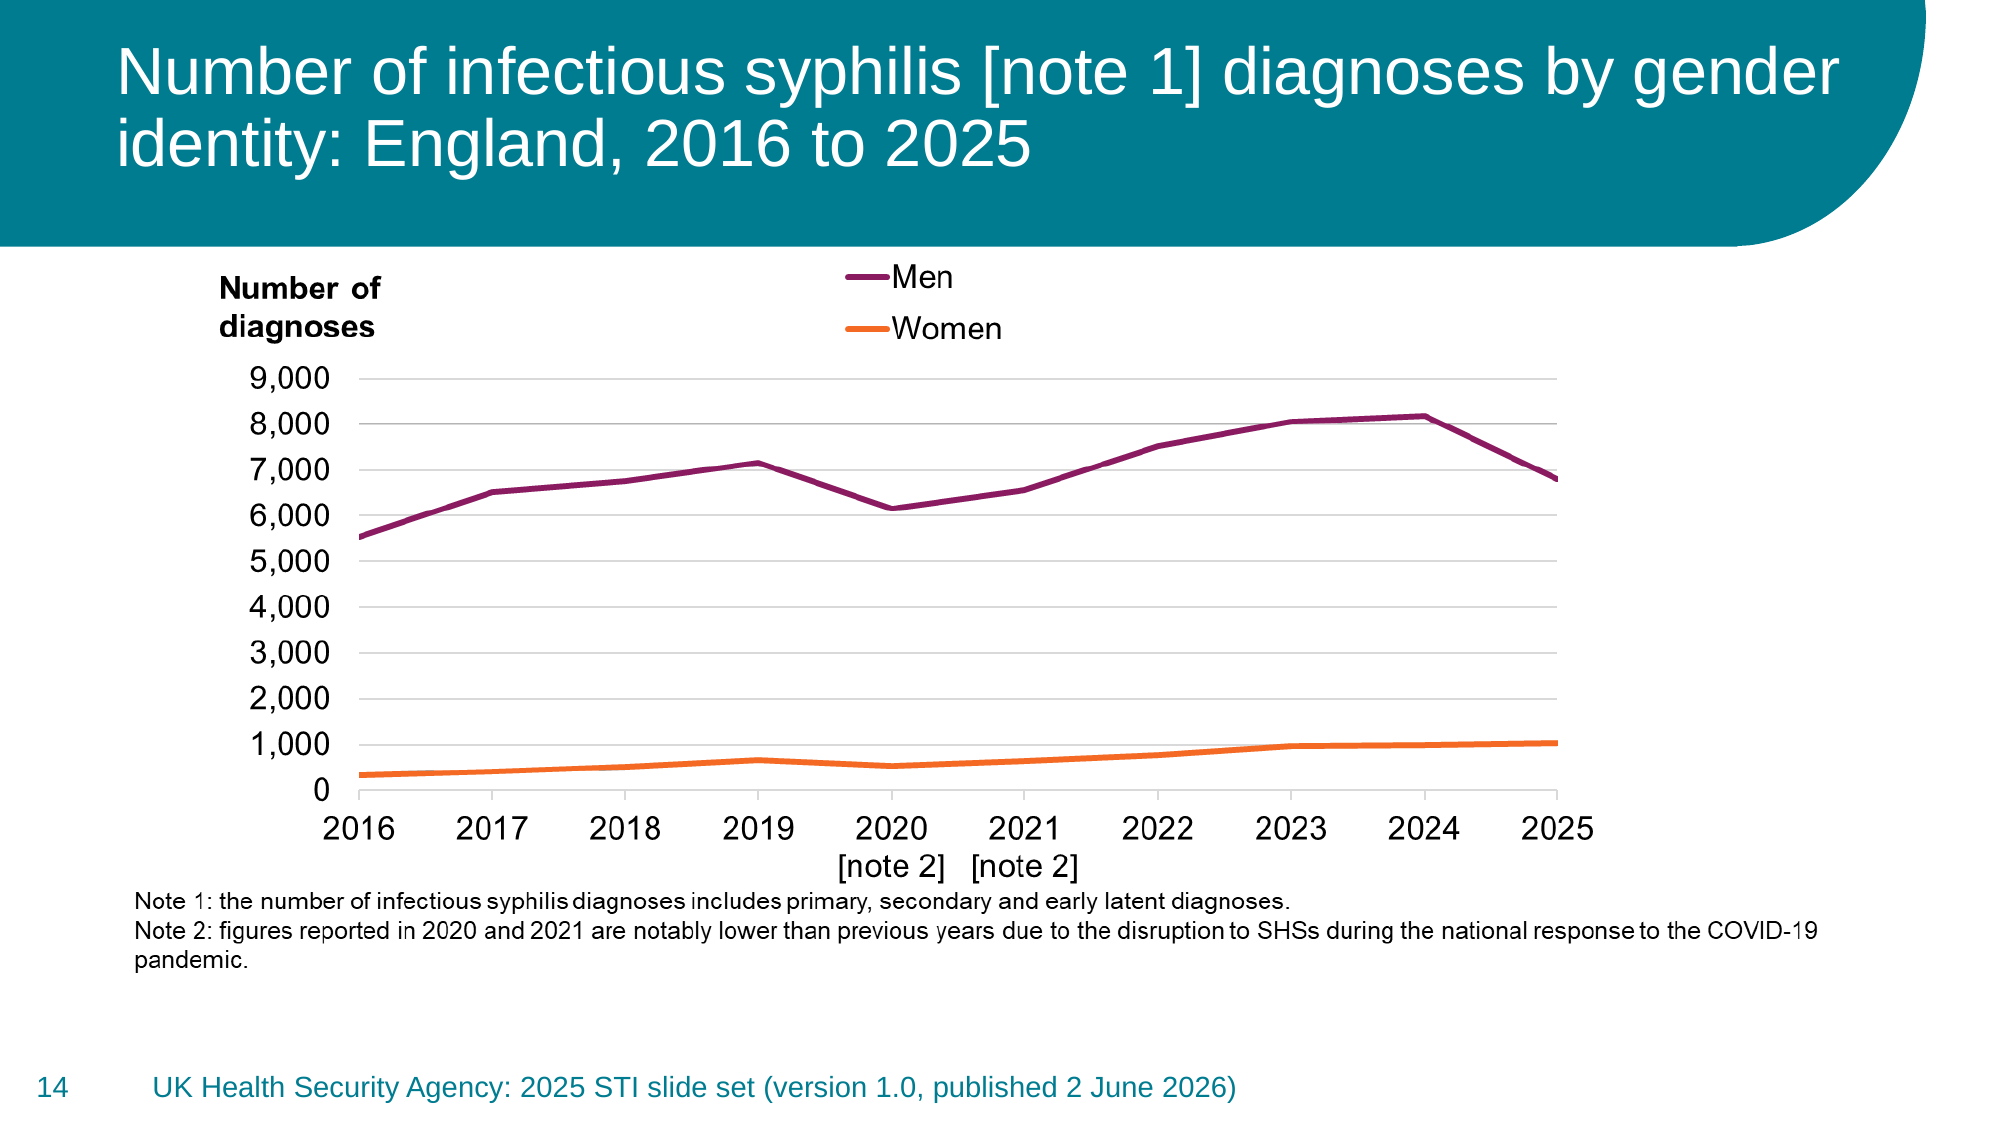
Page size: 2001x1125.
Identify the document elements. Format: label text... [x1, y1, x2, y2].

text_box UK Health Security Agency: 2025 STI slide set (version 1.0, published 2 June 2026) [137, 1056, 1780, 1116]
text_box [21, 1056, 120, 1117]
picture [119, 250, 1921, 987]
title Number of infectious syphilis [note 1] diagnoses by gender identity: England, 2016 to 2025 [101, 29, 1921, 189]
